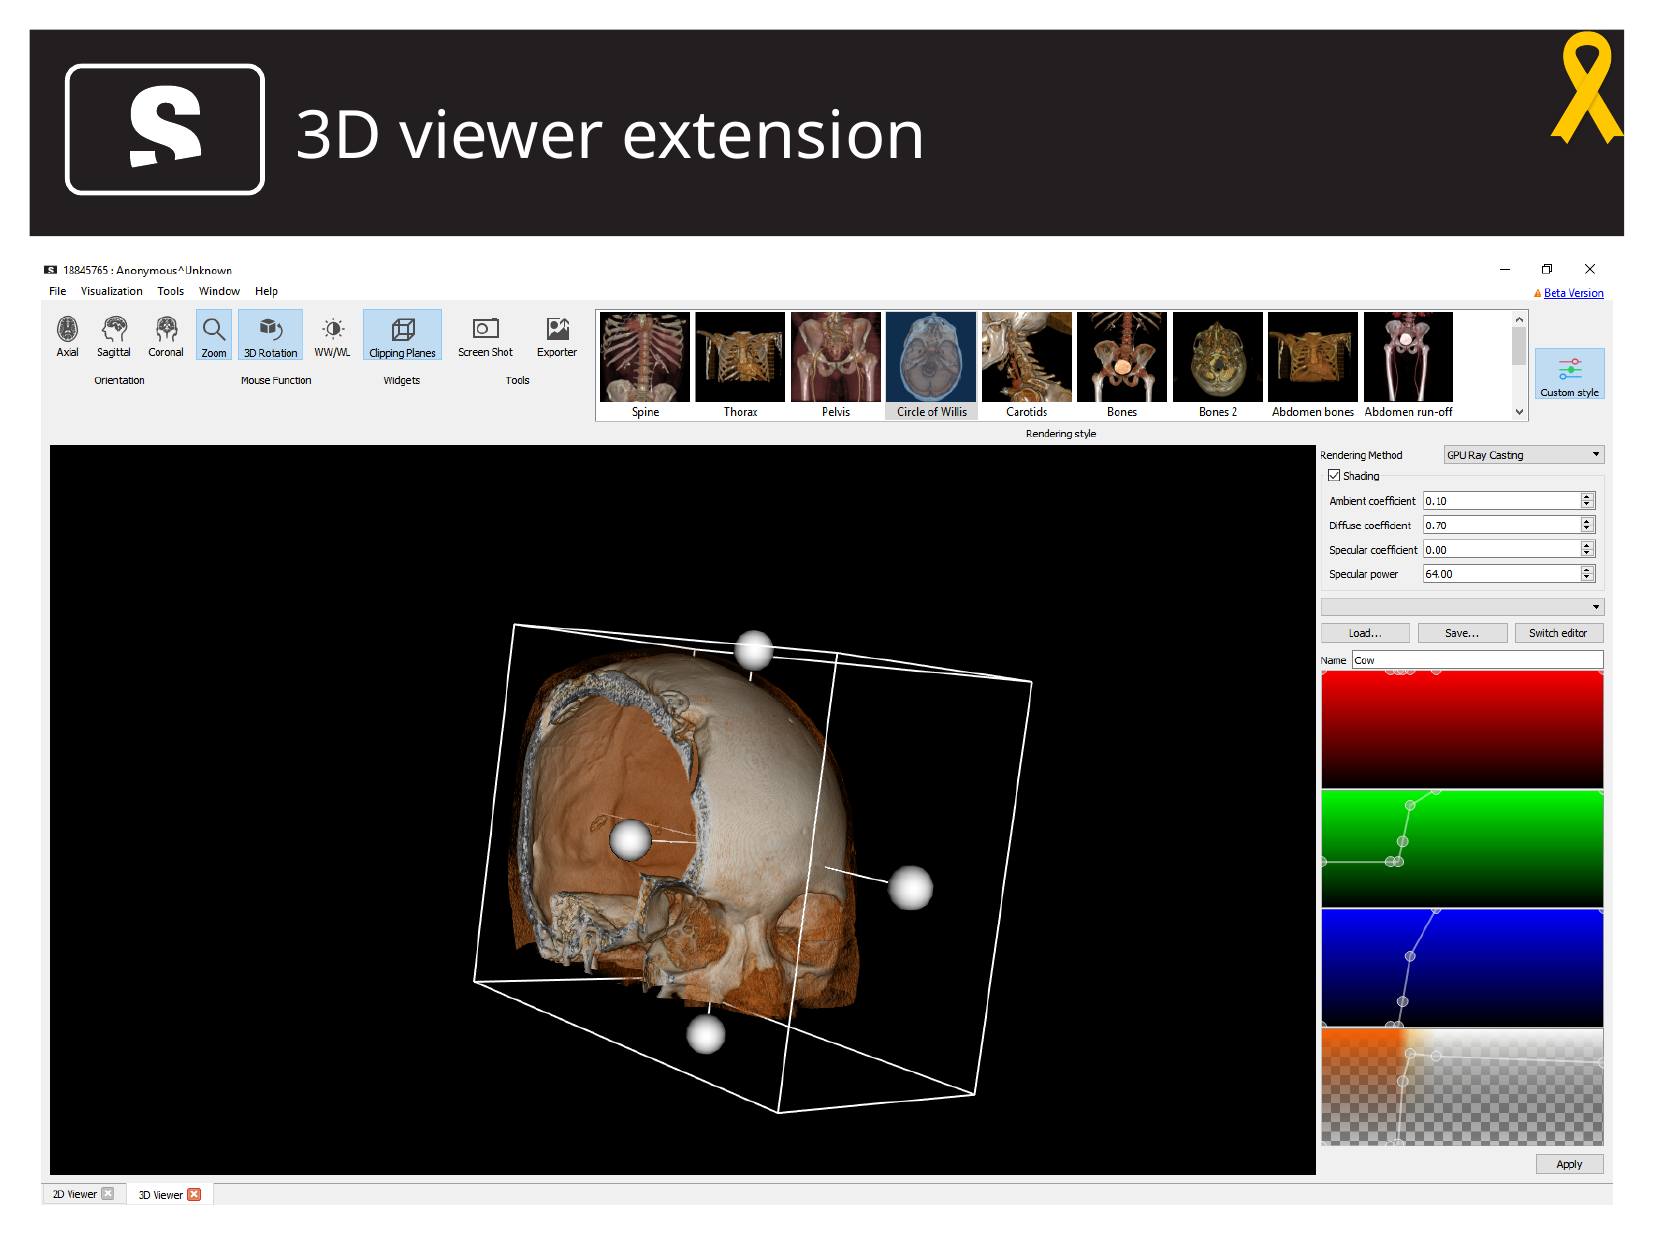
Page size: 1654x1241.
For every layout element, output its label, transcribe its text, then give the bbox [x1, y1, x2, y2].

picture [1547, 29, 1625, 148]
picture [41, 259, 1613, 1205]
title 3D viewer extension [295, 29, 1524, 237]
